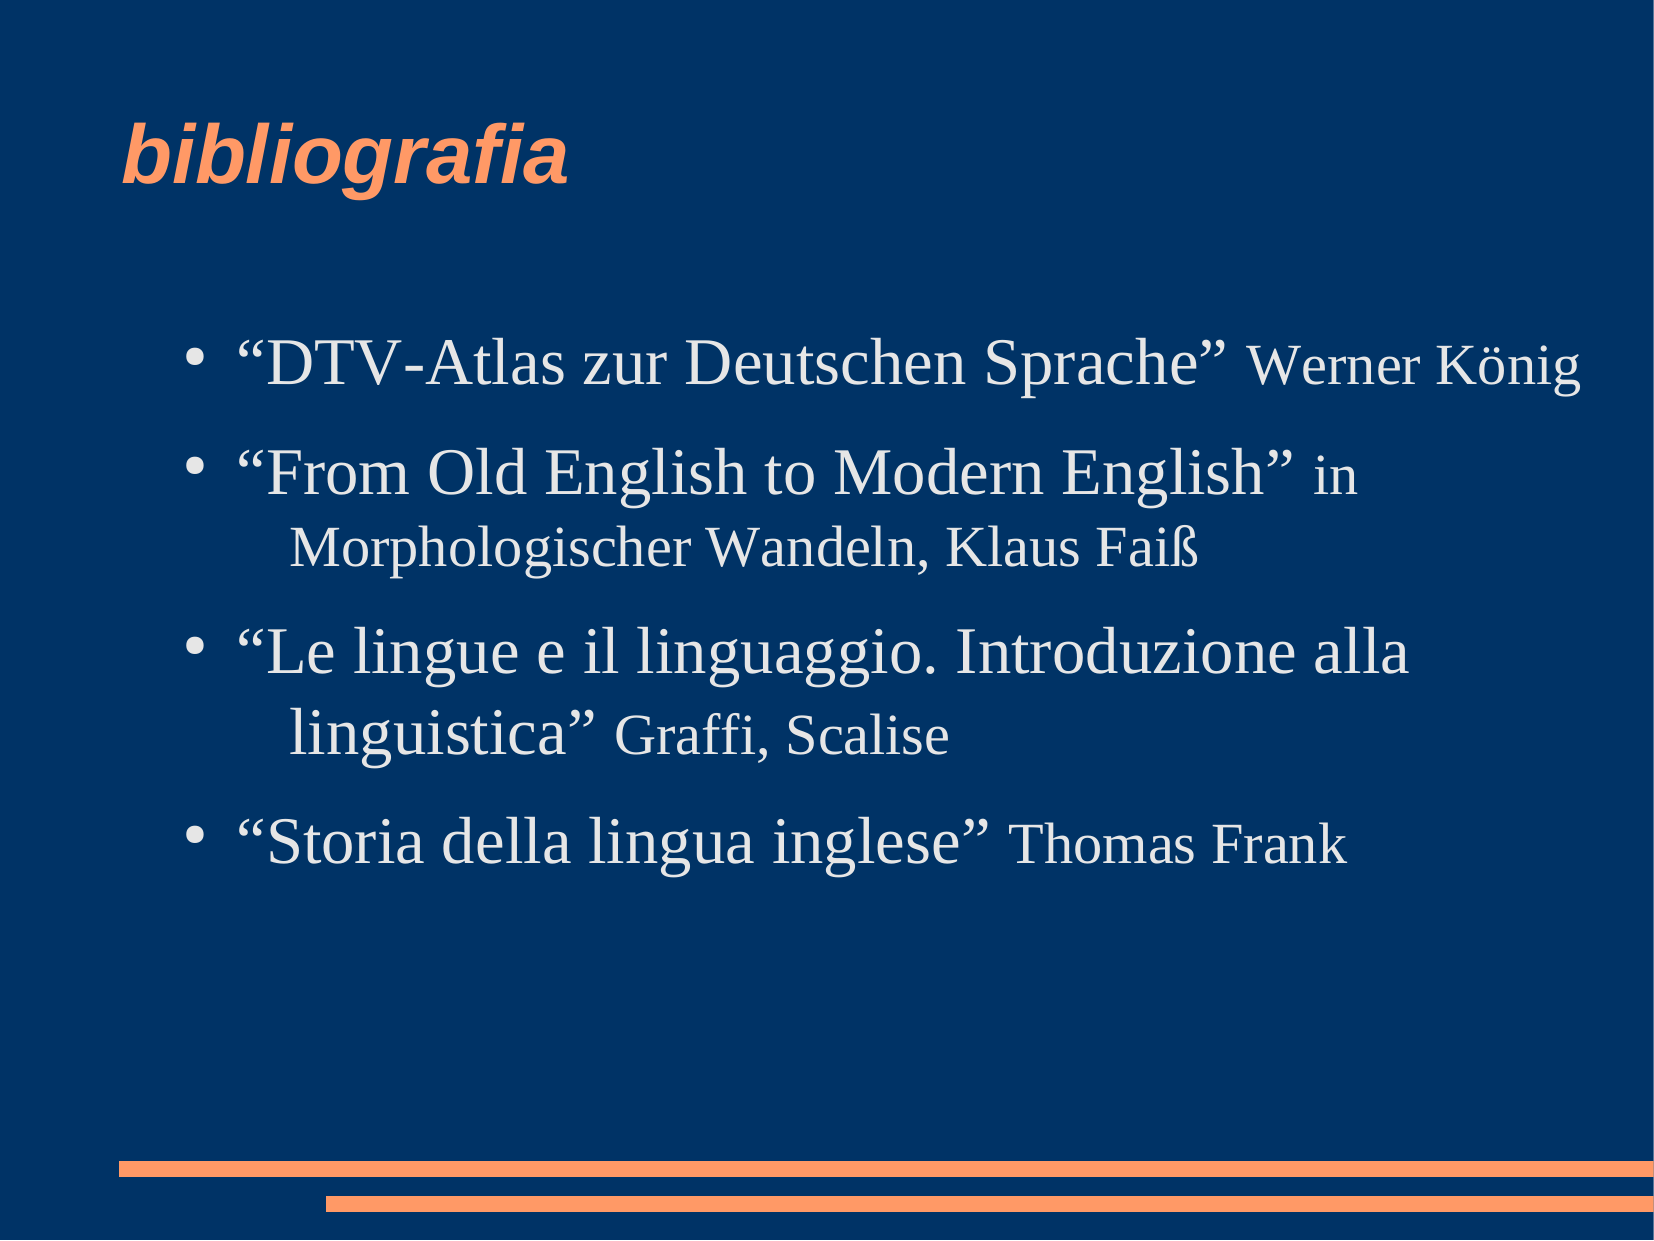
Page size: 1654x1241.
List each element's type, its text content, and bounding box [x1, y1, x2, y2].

list “DTV-Atlas zur Deutschen Sprache” Werner König “From Old English to Modern English” in Morphologischer Wandeln, Klaus Faiß “Le lingue e il linguaggio. Introduzione alla linguistica” Graffi, Scalise “Storia della lingua inglese” Thomas Frank [147, 318, 1587, 1123]
title bibliografia [121, 53, 1534, 246]
